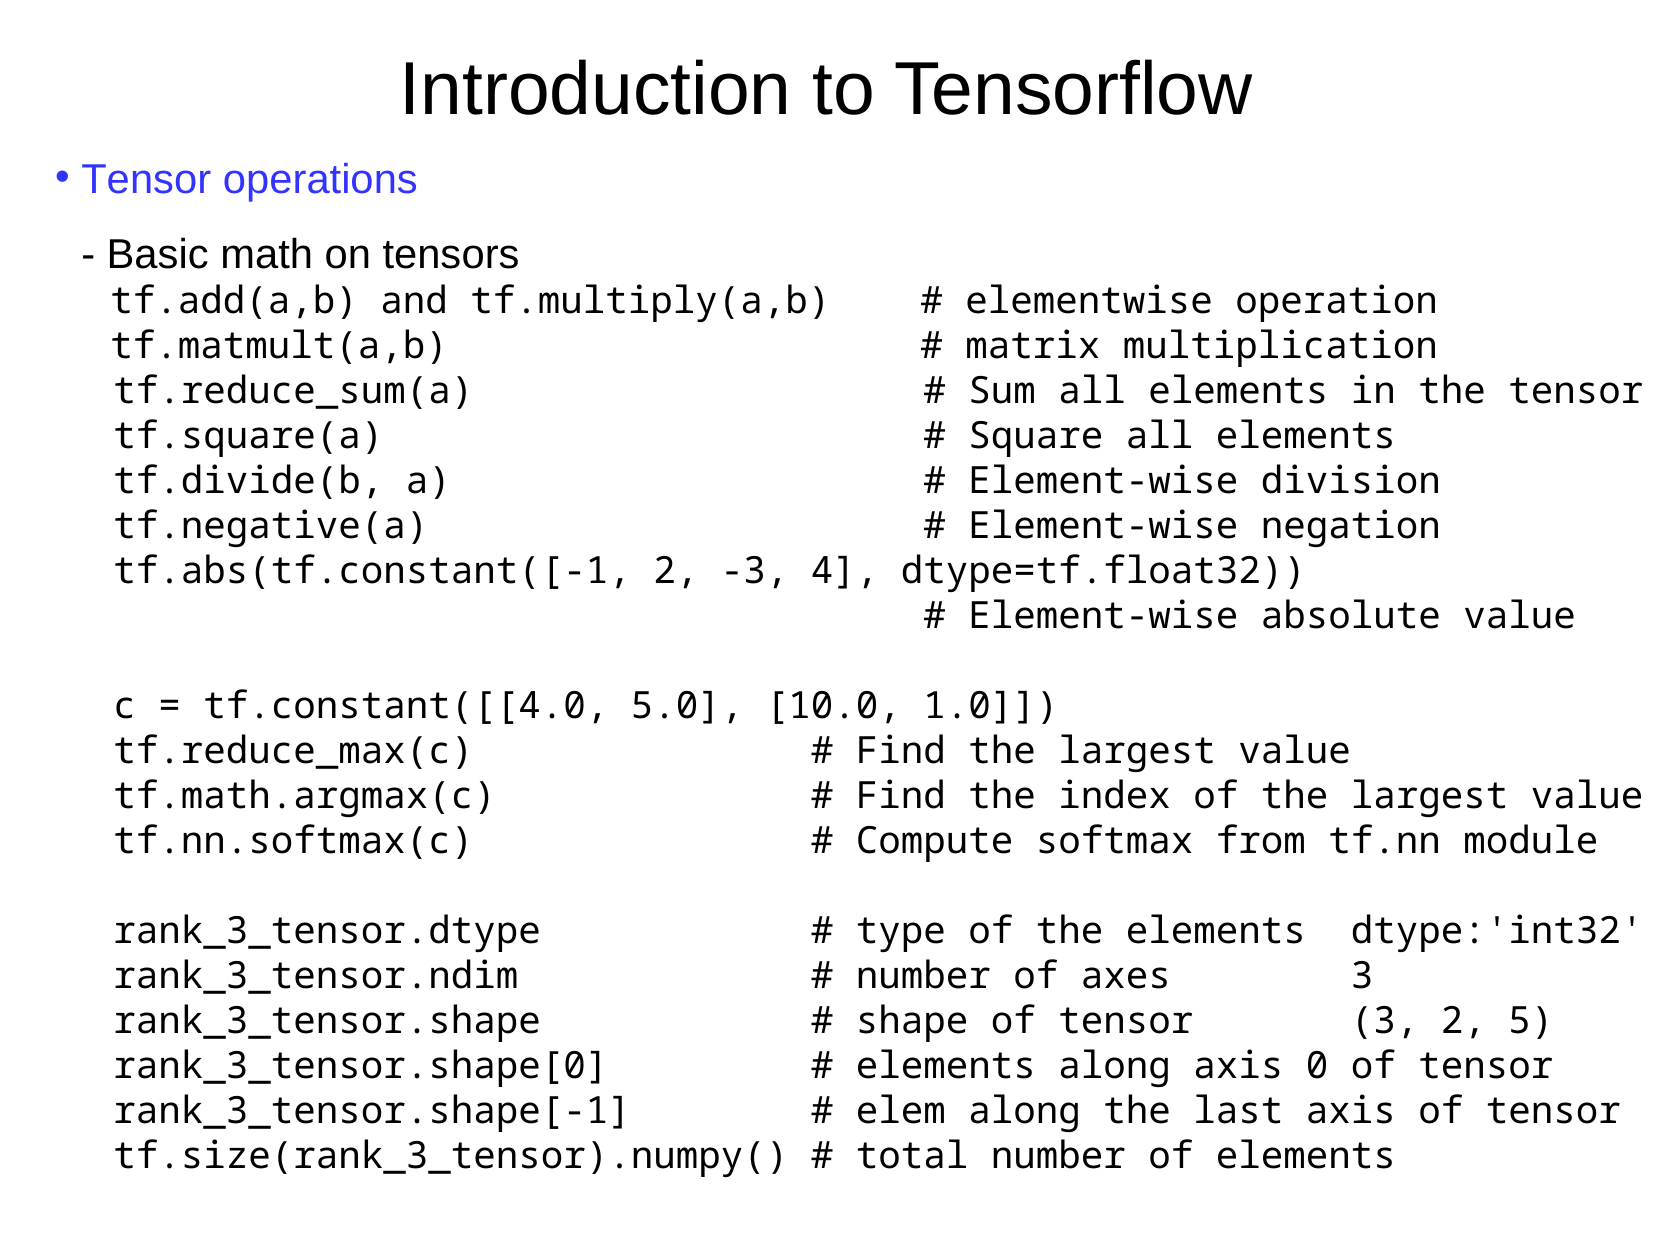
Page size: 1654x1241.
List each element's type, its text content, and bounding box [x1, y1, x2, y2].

text_box Tensor operations - Basic math on tensors tf.add(a,b) and tf.multiply(a,b) # elementwise operation tf.matmult(a,b) # matrix multiplication tf.reduce_sum(a) # Sum all elements in the tensor tf.square(a) # Square all elements tf.divide(b, a) # Element-wise division tf.negative(a) # Element-wise negation tf.abs(tf.constant([-1, 2, -3, 4], dtype=tf.float32)) # Element-wise absolute value c = tf.constant([[4.0, 5.0], [10.0, 1.0]]) tf.reduce_max(c) # Find the largest value tf.math.argmax(c) # Find the index of the largest value tf.nn.softmax(c) # Compute softmax from tf.nn module rank_3_tensor.dtype # type of the elements dtype:'int32' rank_3_tensor.ndim # number of axes 3 rank_3_tensor.shape # shape of tensor (3, 2, 5) rank_3_tensor.shape[0] # elements along axis 0 of tensor rank_3_tensor.shape[-1] # elem along the last axis of tensor tf.size(rank_3_tensor).numpy() # total number of elements [40, 94, 1654, 1241]
title Introduction to Tensorflow [151, 0, 1502, 94]
